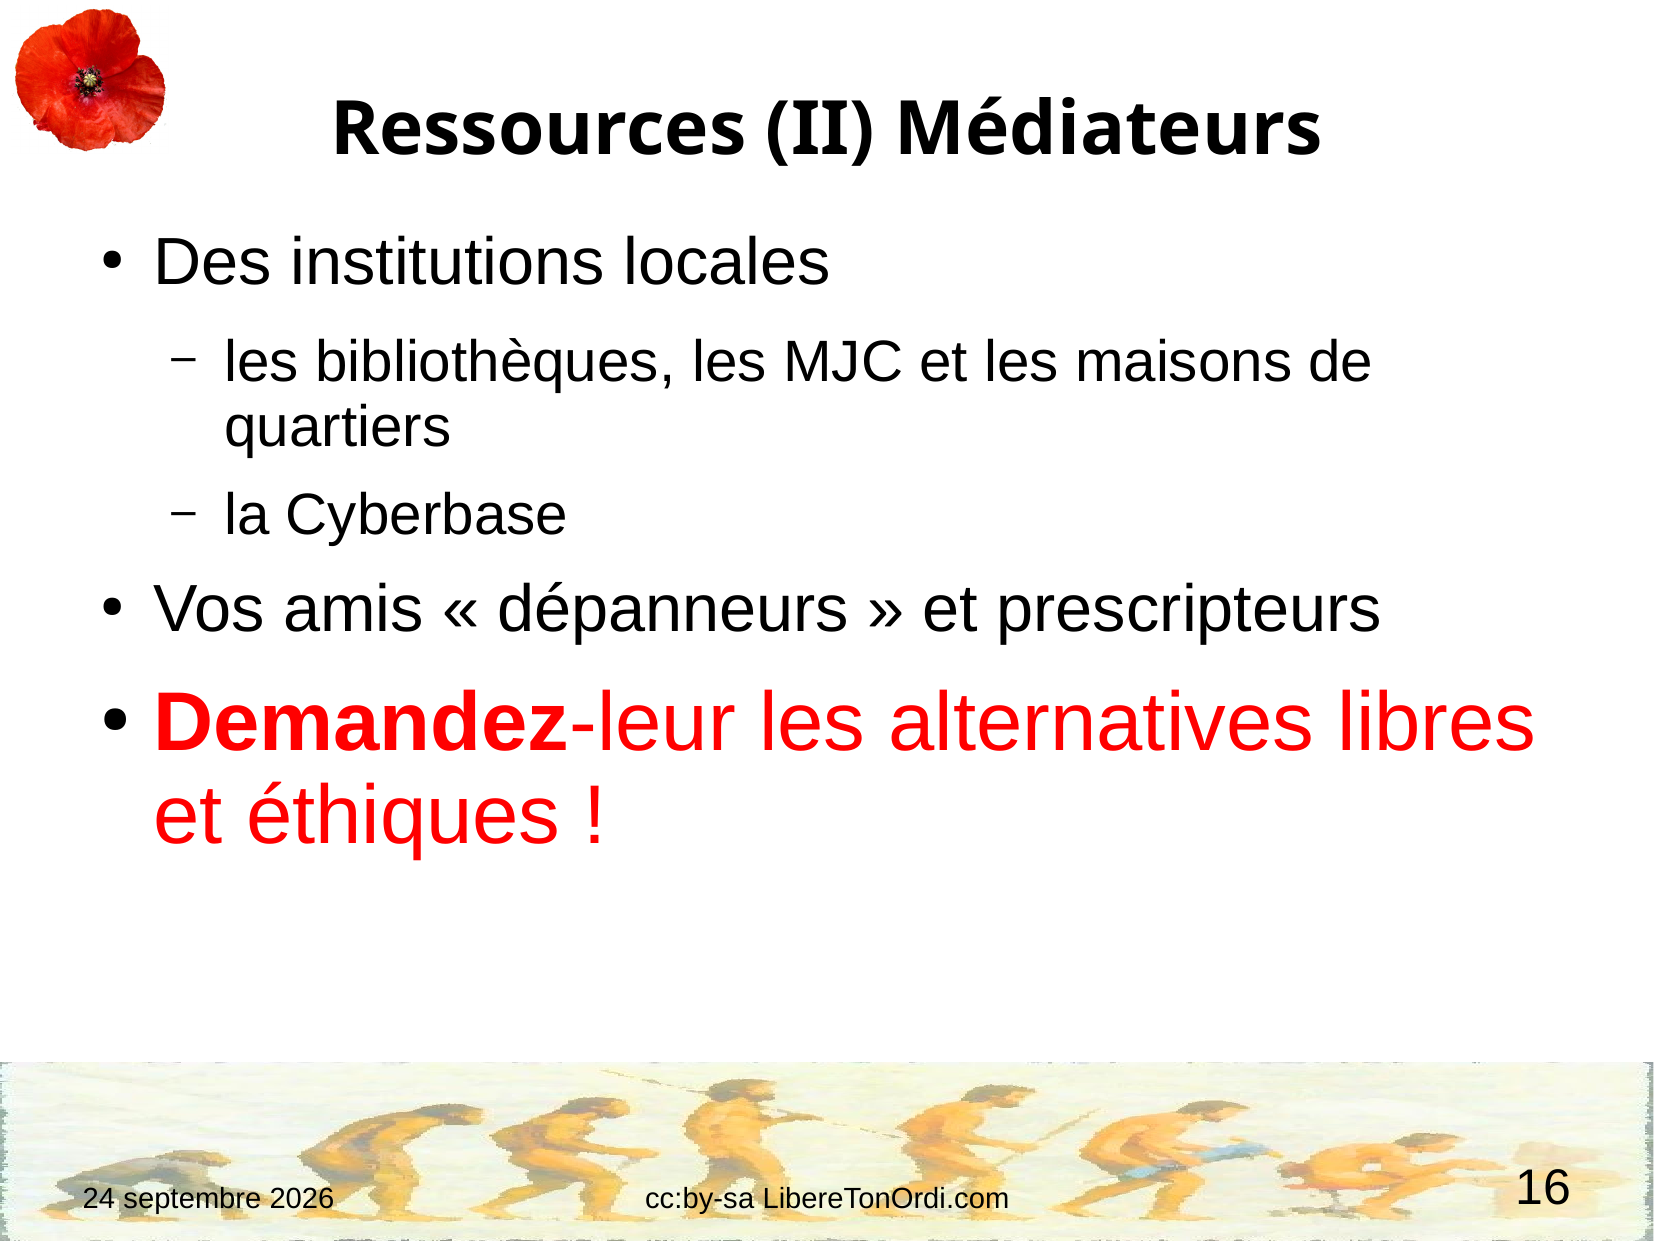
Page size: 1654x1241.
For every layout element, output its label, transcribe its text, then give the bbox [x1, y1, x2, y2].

picture [0, 1062, 1654, 1241]
title Ressources (II) Médiateurs [82, 49, 1571, 201]
picture [11, 5, 169, 154]
list Des institutions locales les bibliothèques, les MJC et les maisons de quartiers la Cyberbase Vos amis « dépanneurs » et prescripteurs Demandez-leur les alternatives libres et éthiques ! [82, 224, 1571, 1063]
